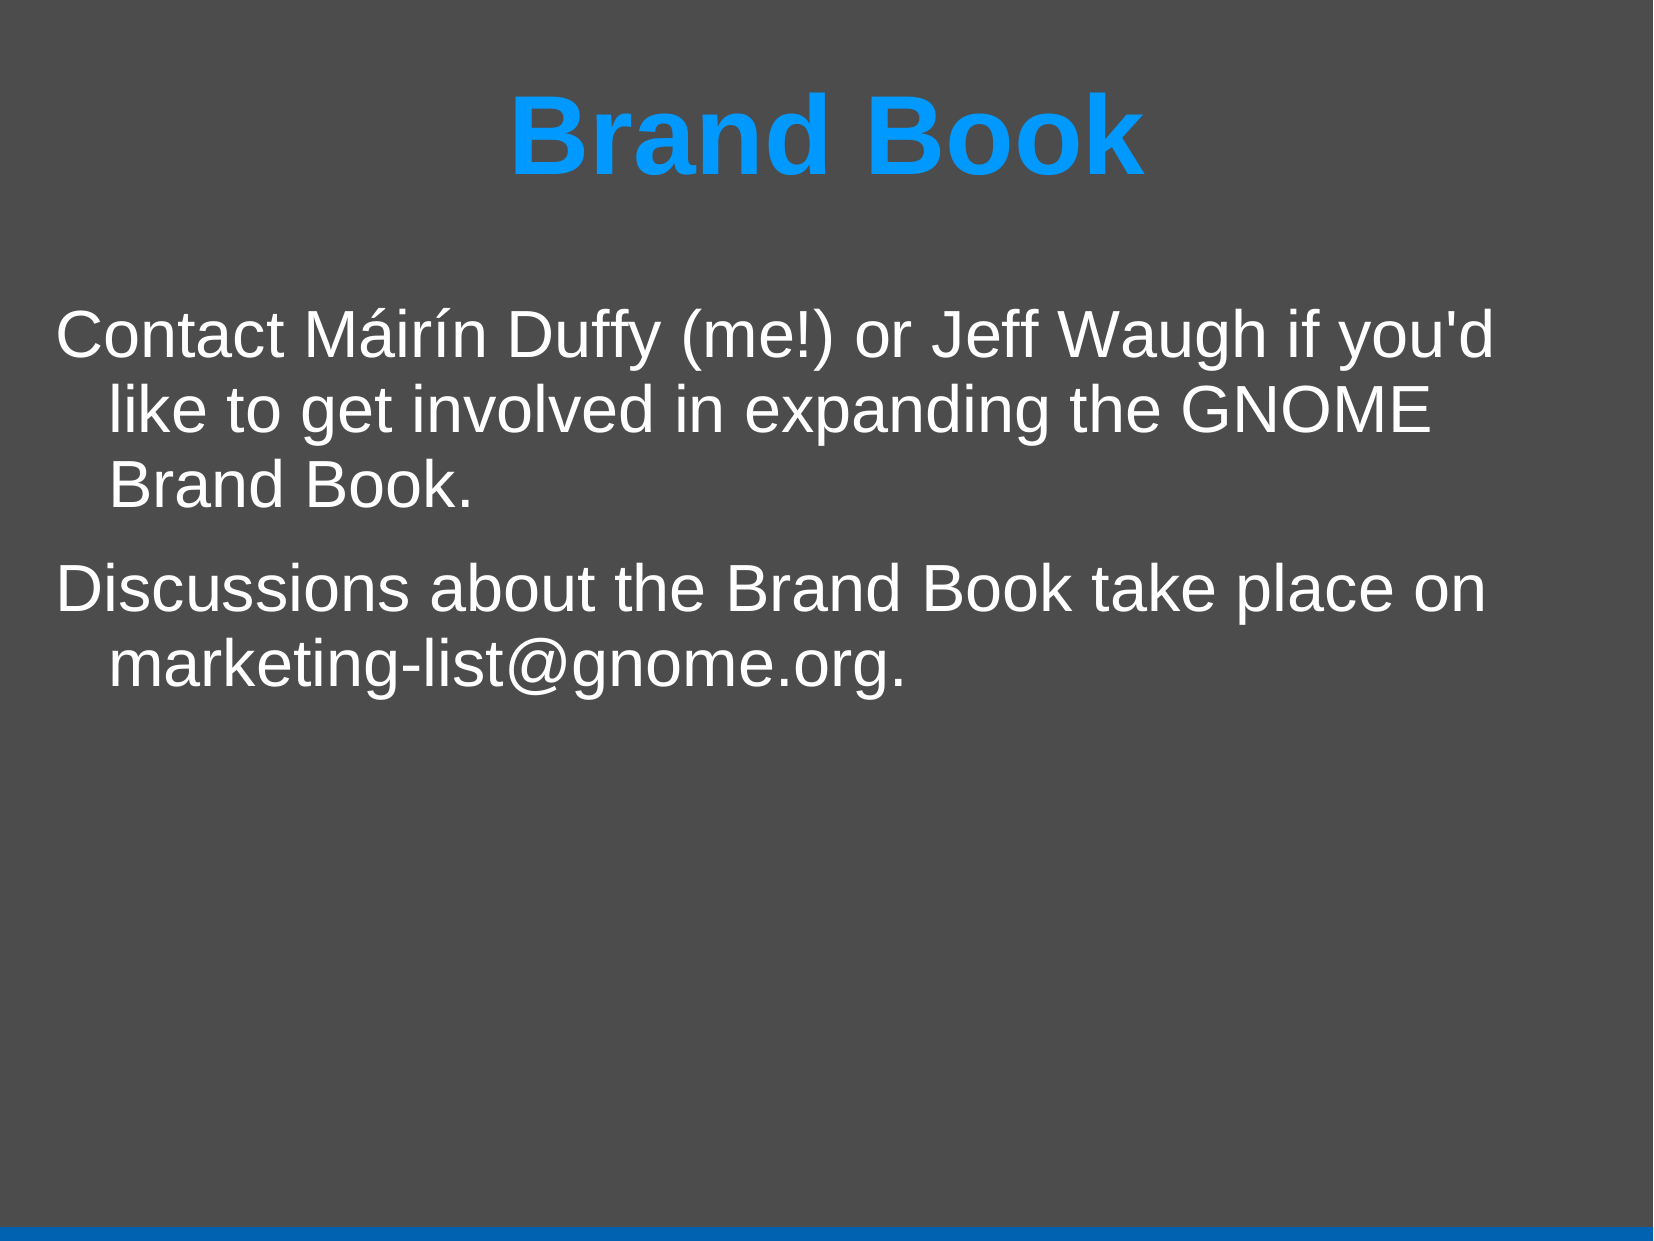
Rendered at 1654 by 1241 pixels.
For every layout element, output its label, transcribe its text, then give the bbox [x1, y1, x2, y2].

list Contact Máirín Duffy (me!) or Jeff Waugh if you'd like to get involved in expanding the GNOME Brand Book. Discussions about the Brand Book take place on marketing-list@gnome.org. [37, 297, 1613, 1163]
title Brand Book [121, 32, 1533, 240]
